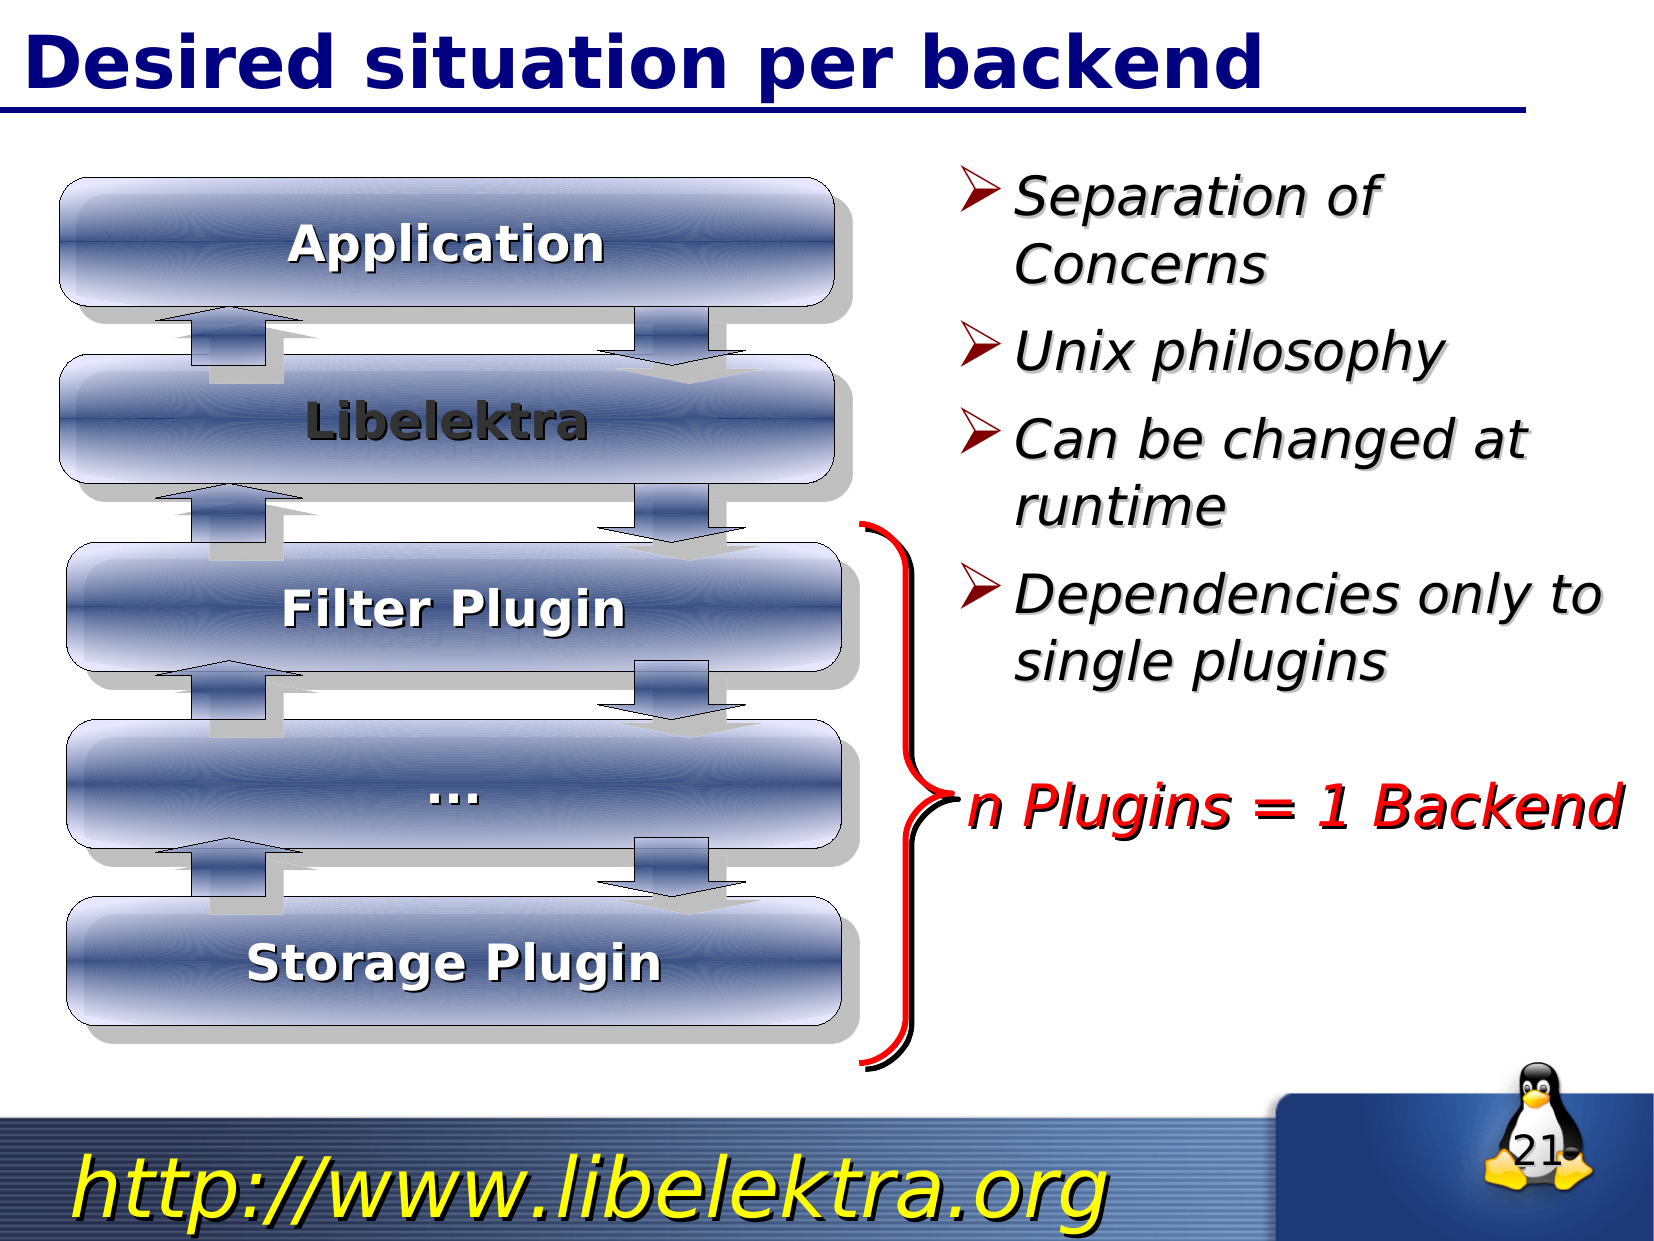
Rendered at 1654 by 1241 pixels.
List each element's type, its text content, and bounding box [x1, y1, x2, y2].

text_box ... [66, 719, 842, 849]
text_box Libelektra [59, 354, 835, 484]
text_box [597, 306, 746, 366]
text_box [155, 837, 303, 897]
text_box <Nummer> [1312, 1122, 1565, 1178]
text_box Filter Plugin [66, 542, 842, 672]
picture [872, 1061, 883, 1065]
text_box Desired situation per backend [22, 14, 1611, 111]
text_box [597, 660, 746, 720]
text_box [597, 483, 746, 543]
text_box [155, 483, 303, 543]
list Separation of Concerns Unix philosophy Can be changed at runtime Dependencies only to single plugins [940, 153, 1636, 950]
text_box Application [59, 177, 835, 307]
text_box [155, 306, 303, 366]
picture [0, 1061, 1654, 1241]
text_box [597, 837, 746, 897]
text_box [155, 660, 303, 720]
text_box Storage Plugin [66, 896, 842, 1026]
